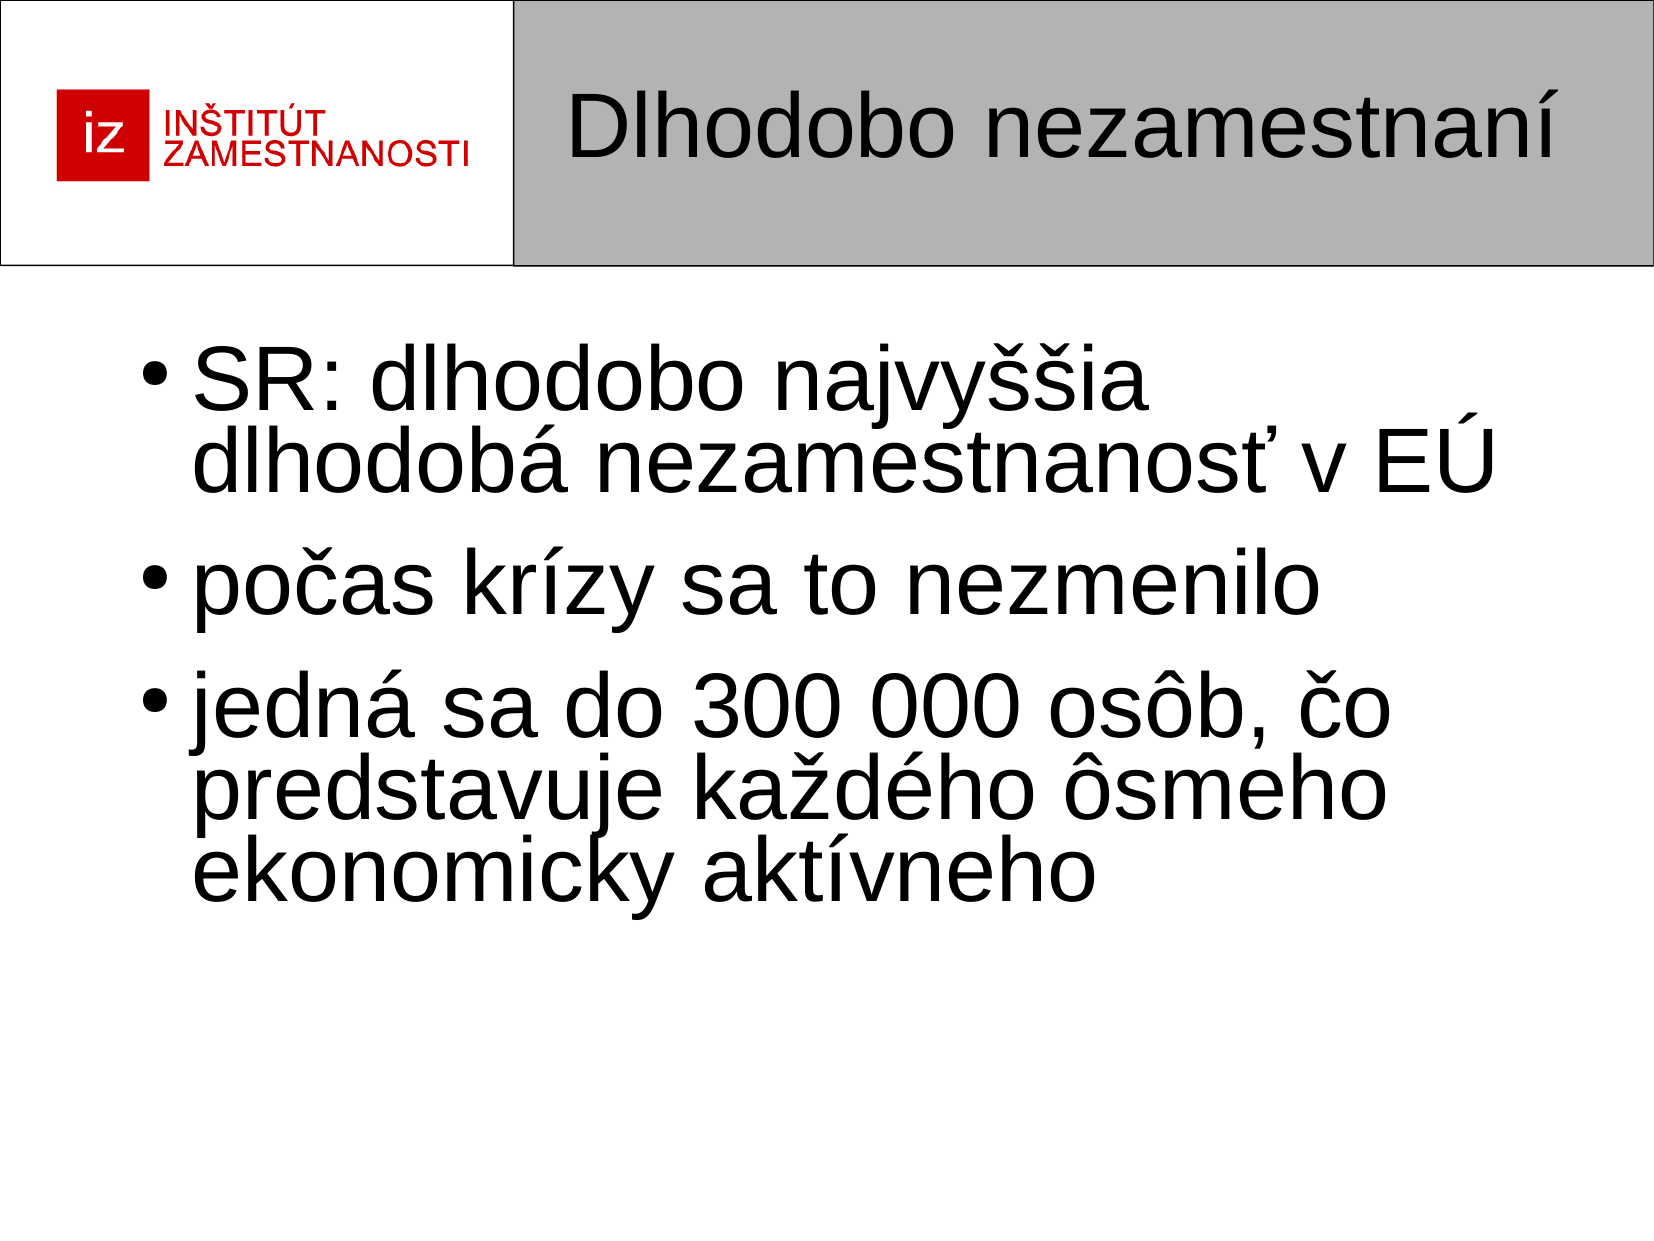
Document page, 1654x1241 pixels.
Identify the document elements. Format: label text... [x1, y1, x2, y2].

list SR: dlhodobo najvyššia dlhodobá nezamestnanosť v EÚ počas krízy sa to nezmenilo jedná sa do 300 000 osôb, čo predstavuje každého ôsmeho ekonomicky aktívneho [121, 344, 1533, 1126]
title Dlhodobo nezamestnaní [561, 29, 1565, 237]
picture [5, 8, 512, 257]
